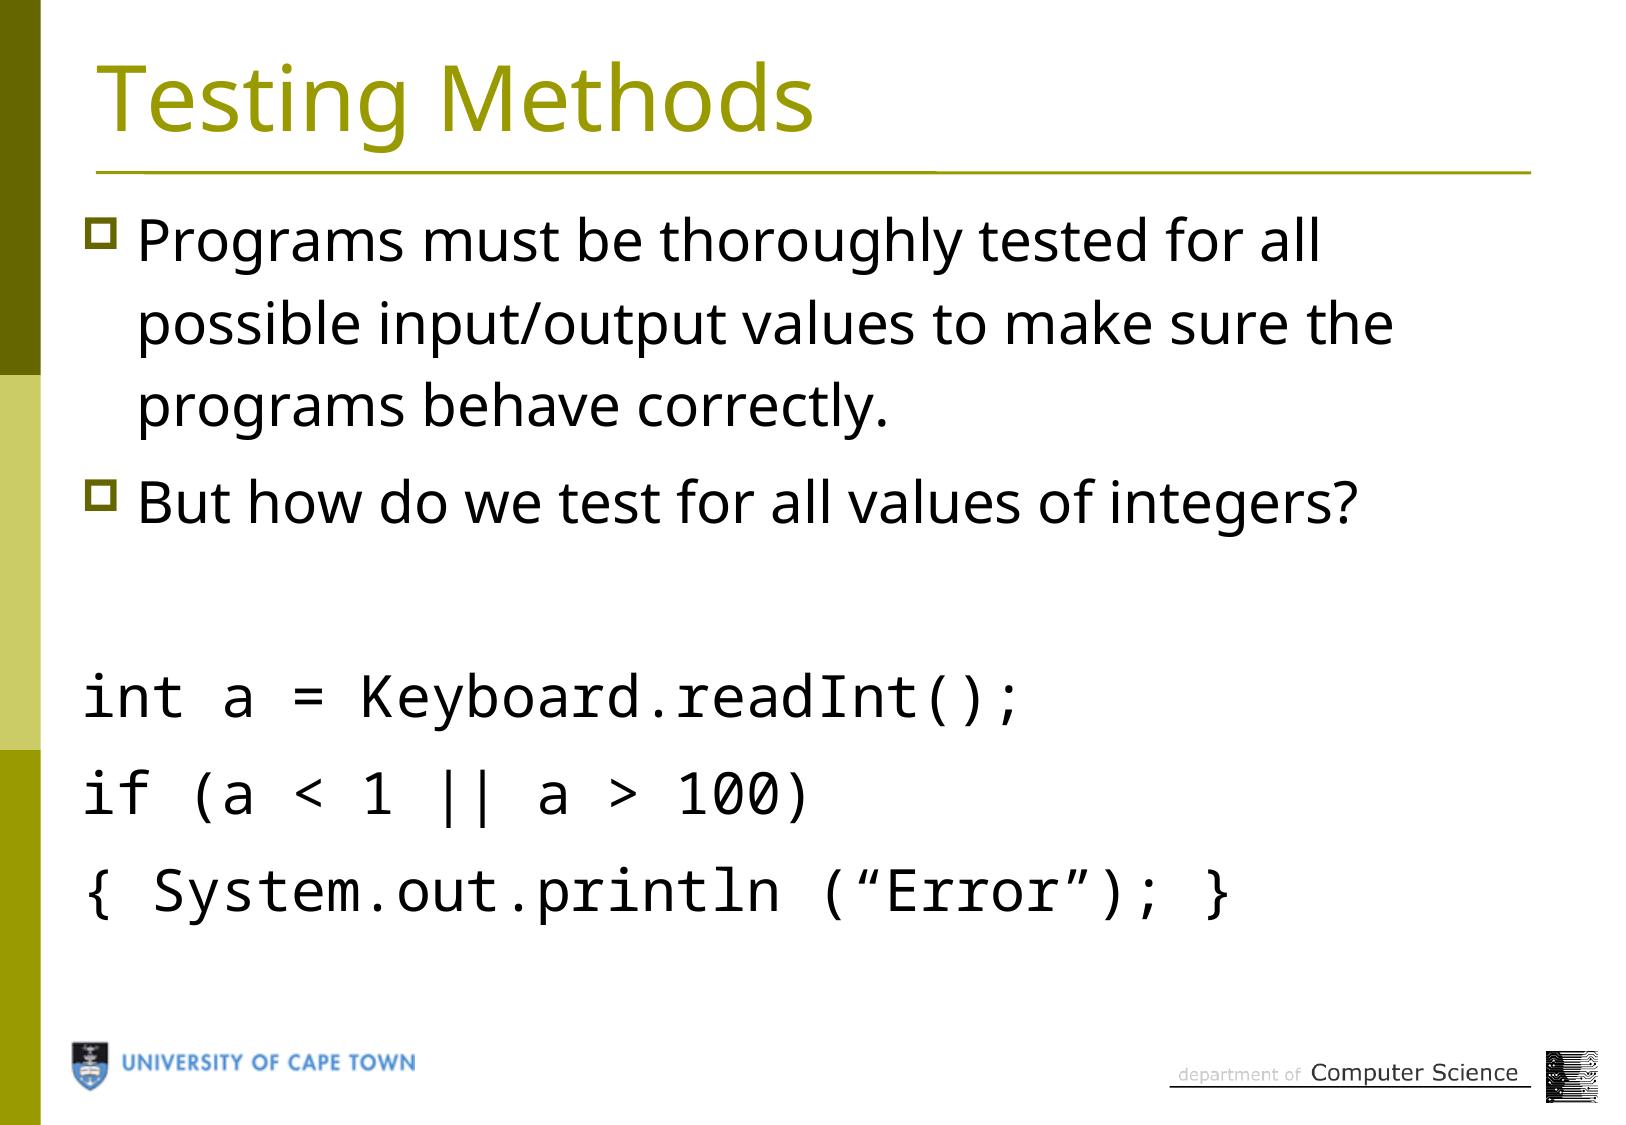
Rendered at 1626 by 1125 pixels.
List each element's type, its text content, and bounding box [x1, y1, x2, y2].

title Testing Methods [81, 21, 1543, 180]
picture [1546, 1051, 1598, 1103]
picture [1169, 1043, 1532, 1091]
list Programs must be thoroughly tested for all possible input/output values to make sure the programs behave correctly. But how do we test for all values of integers? int a = Keyboard.readInt(); if (a < 1 || a > 100) { System.out.println (“Error”); } [81, 196, 1543, 991]
picture [61, 1024, 415, 1103]
